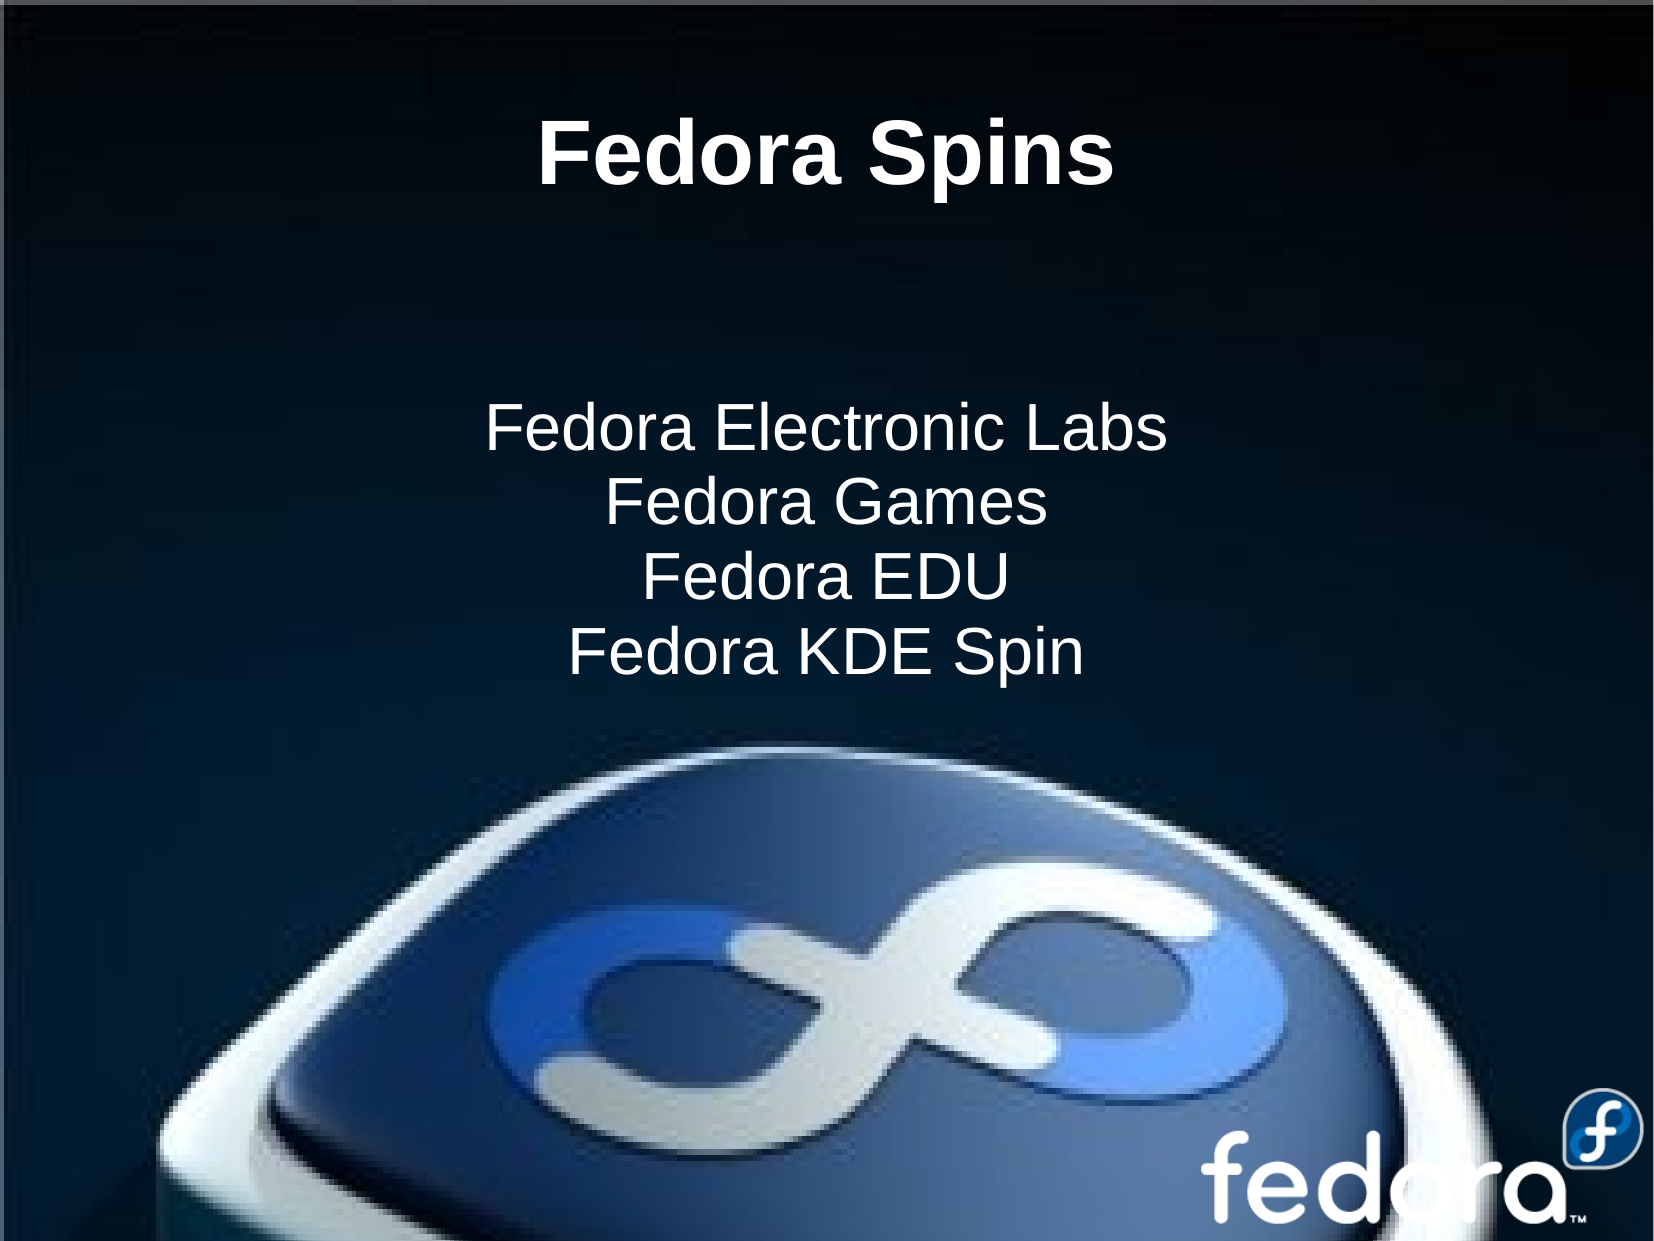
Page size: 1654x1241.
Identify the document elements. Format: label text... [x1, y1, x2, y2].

subtitle Fedora Electronic Labs Fedora Games Fedora EDU Fedora KDE Spin [82, 290, 1571, 863]
title Fedora Spins [82, 56, 1571, 250]
picture [0, 0, 1654, 1241]
picture [214, 1229, 221, 1241]
